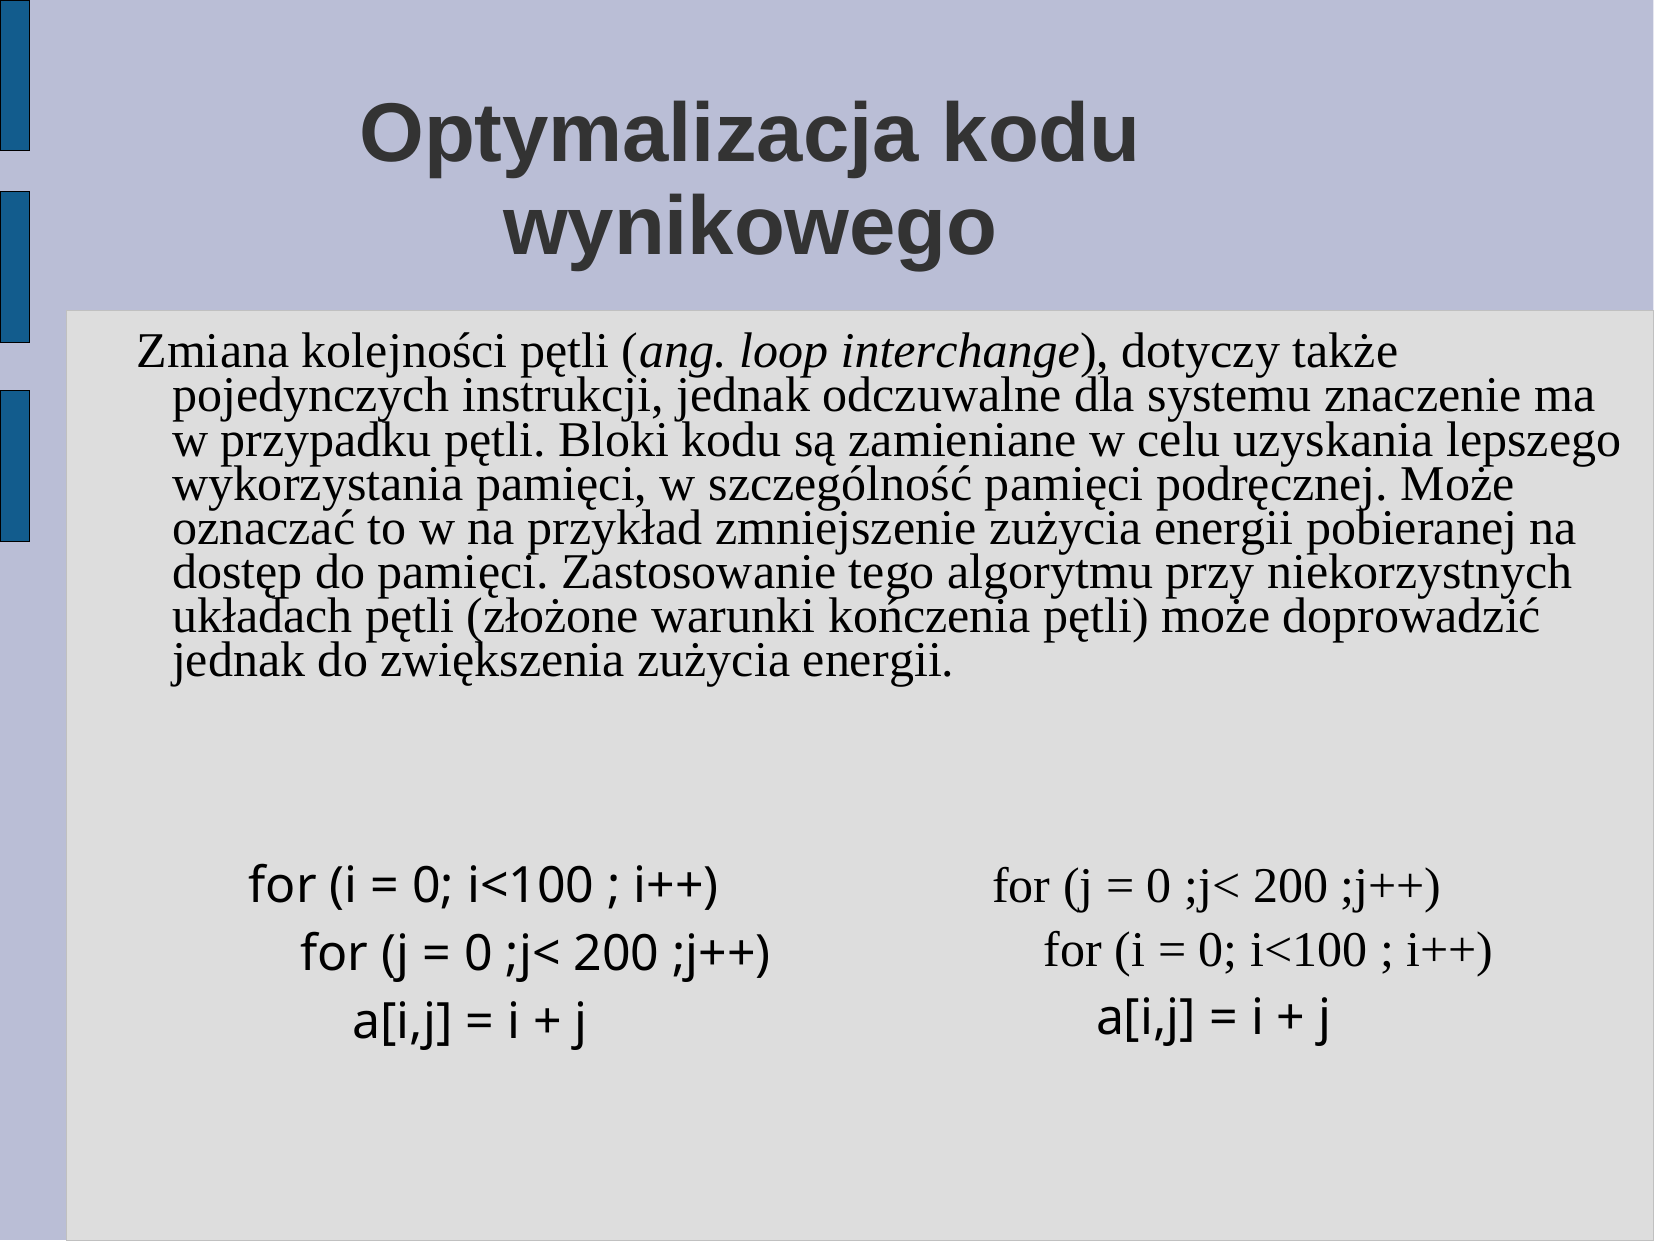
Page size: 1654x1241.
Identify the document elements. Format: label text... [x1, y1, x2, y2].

title Optymalizacja kodu wynikowego [112, 78, 1388, 280]
text_box for (i = 0; i<100 ; i++) for (j = 0 ;j< 200 ;j++) a[i,j] = i + j [233, 840, 799, 1130]
text_box Zmiana kolejności pętli (ang. loop interchange), dotyczy także pojedynczych instrukcji, jednak odczuwalne dla systemu znaczenie ma w przypadku pętli. Bloki kodu są zamieniane w celu uzyskania lepszego wykorzystania pamięci, w szczególność pamięci podręcznej. Może oznaczać to w na przykład zmniejszenie zużycia energii pobieranej na dostęp do pamięci. Zastosowanie tego algorytmu przy niekorzystnych układach pętli (złożone warunki kończenia pętli) może doprowadzić jednak do zwiększenia zużycia energii. [101, 332, 1625, 709]
text_box for (j = 0 ;j< 200 ;j++) for (i = 0; i<100 ; i++) a[i,j] = i + j [977, 849, 1522, 1058]
